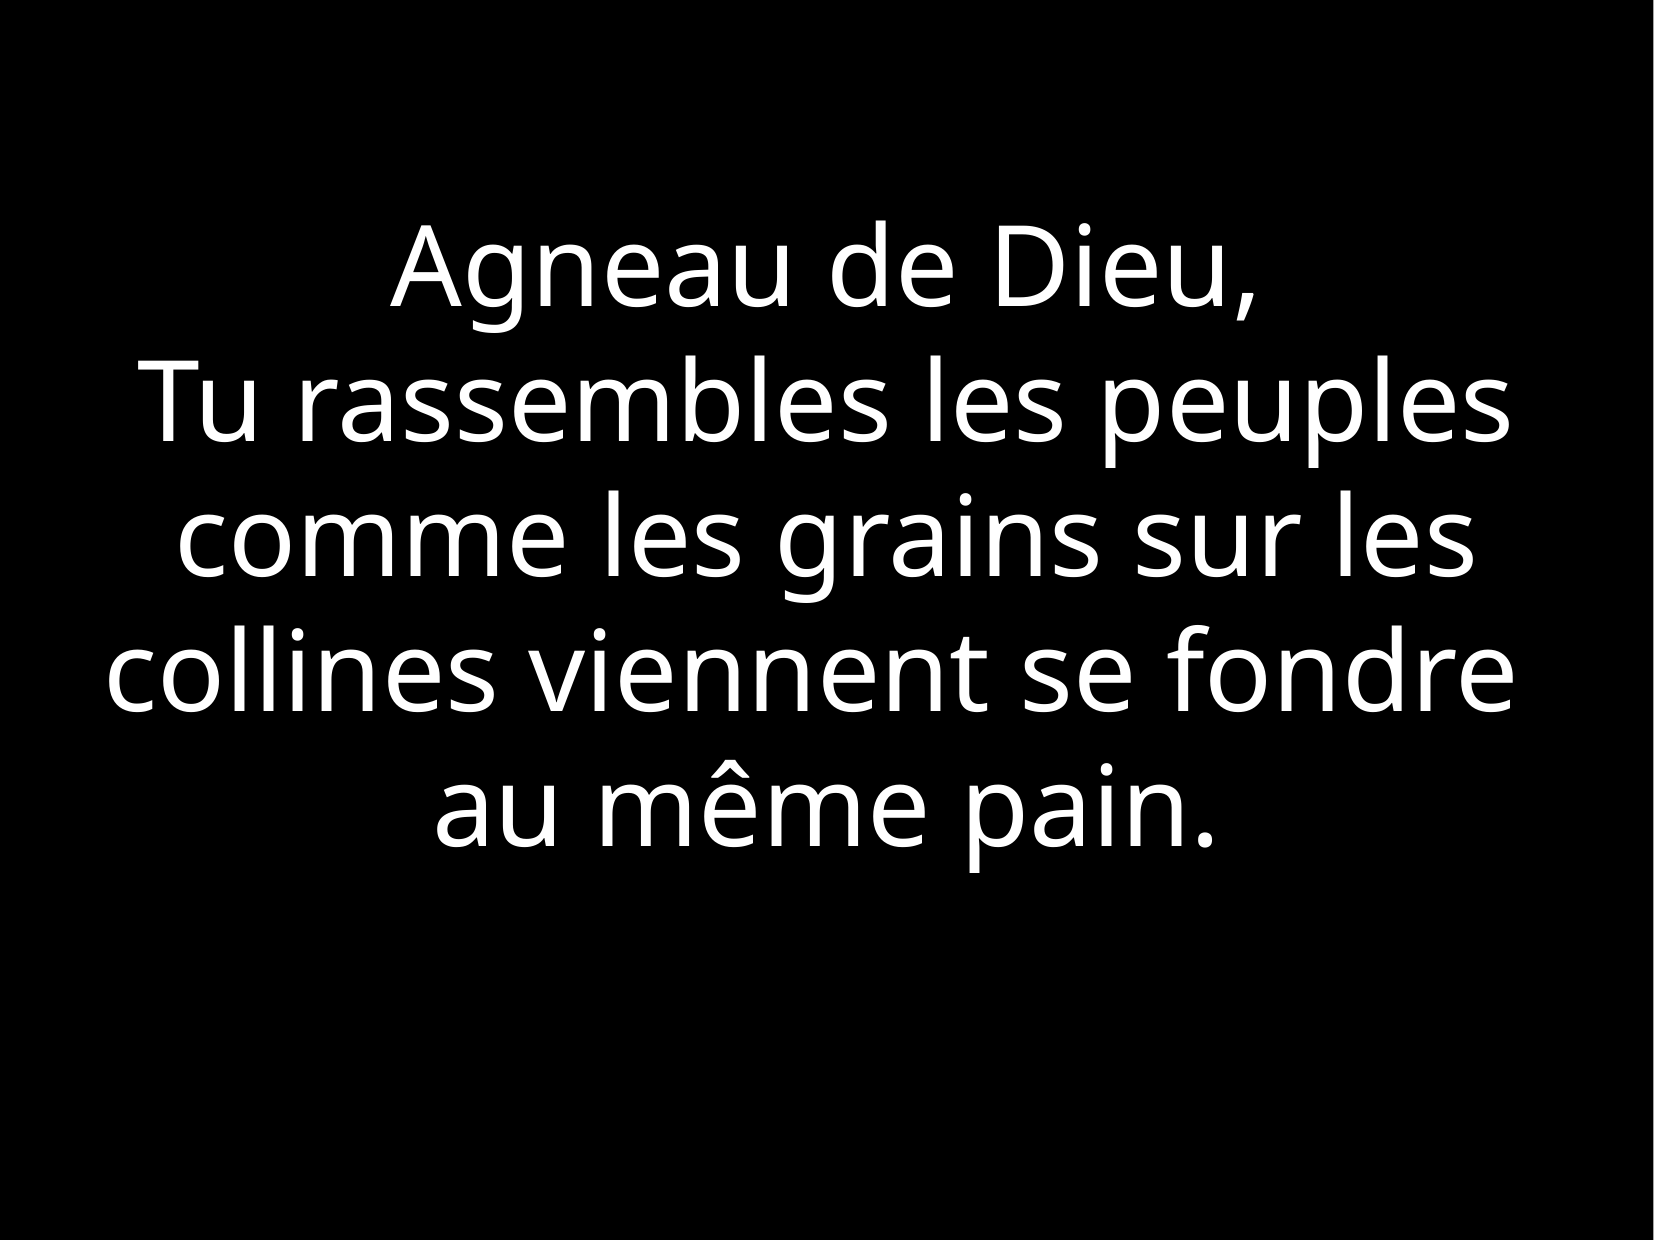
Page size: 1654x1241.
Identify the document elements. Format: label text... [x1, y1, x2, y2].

text_box Agneau de Dieu, Tu rassembles les peuples comme les grains sur les collines viennent se fondre au même pain. [0, 88, 1654, 975]
